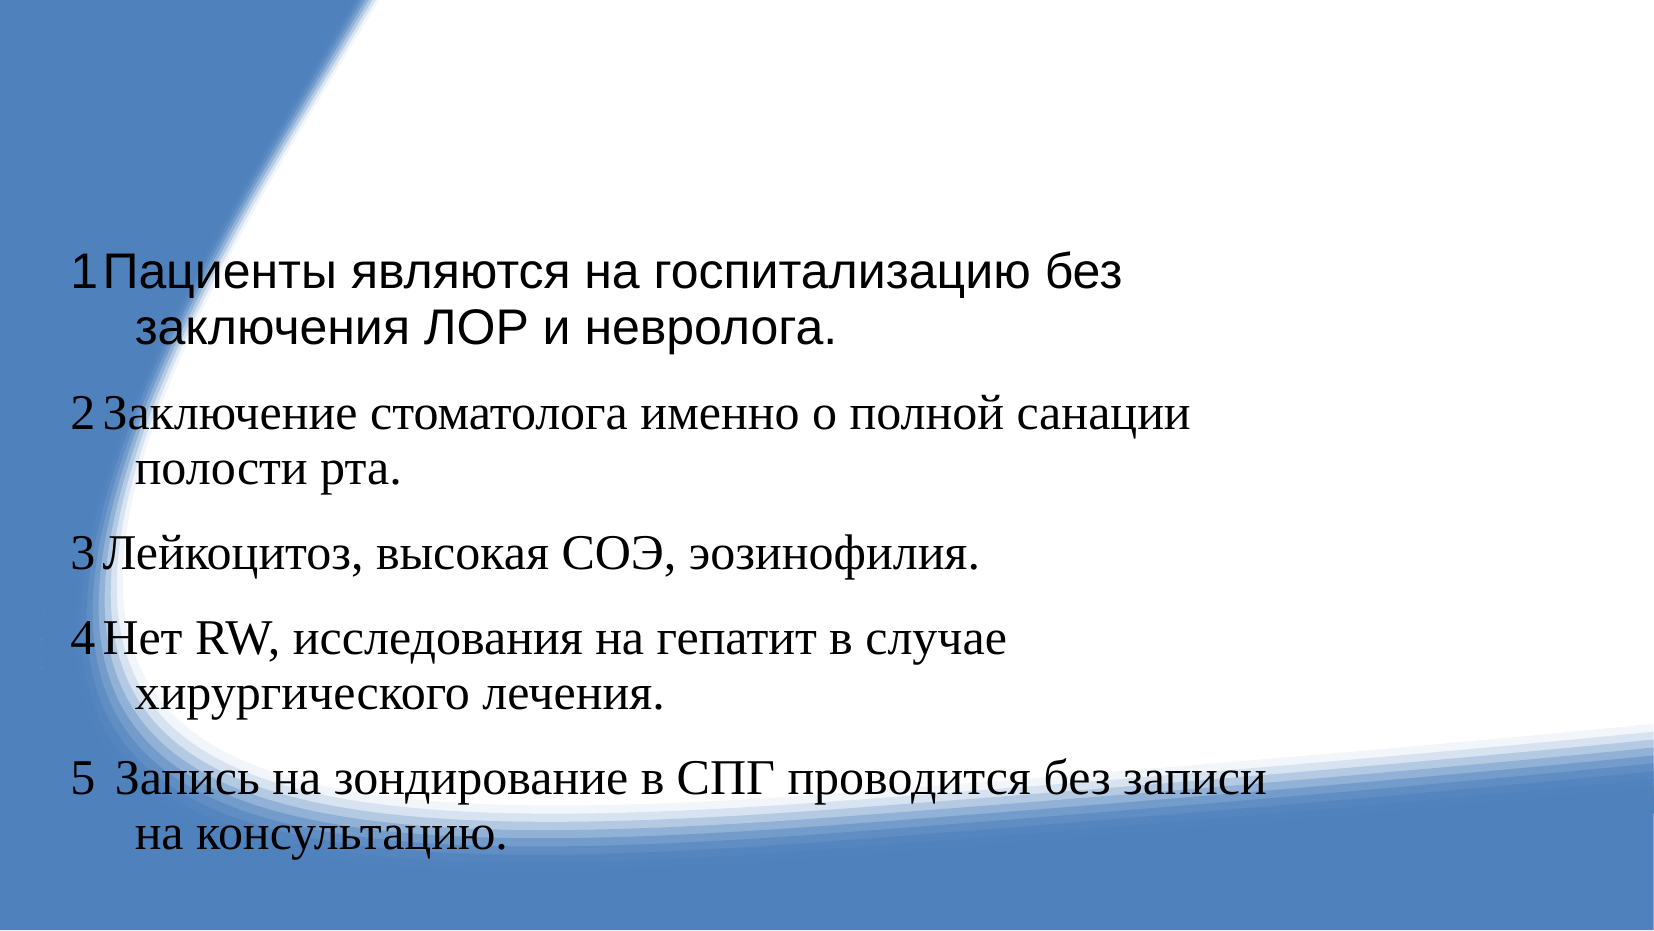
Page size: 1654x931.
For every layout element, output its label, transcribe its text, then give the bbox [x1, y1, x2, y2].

list Пациенты являются на госпитализацию без заключения ЛОР и невролога. Заключение стоматолога именно о полной санации полости рта. Лейкоцитоз, высокая СОЭ, эозинофилия. Нет RW, исследования на гепатит в случае хирургического лечения. Запись на зондирование в СПГ проводится без записи на консультацию. [53, 236, 1335, 890]
